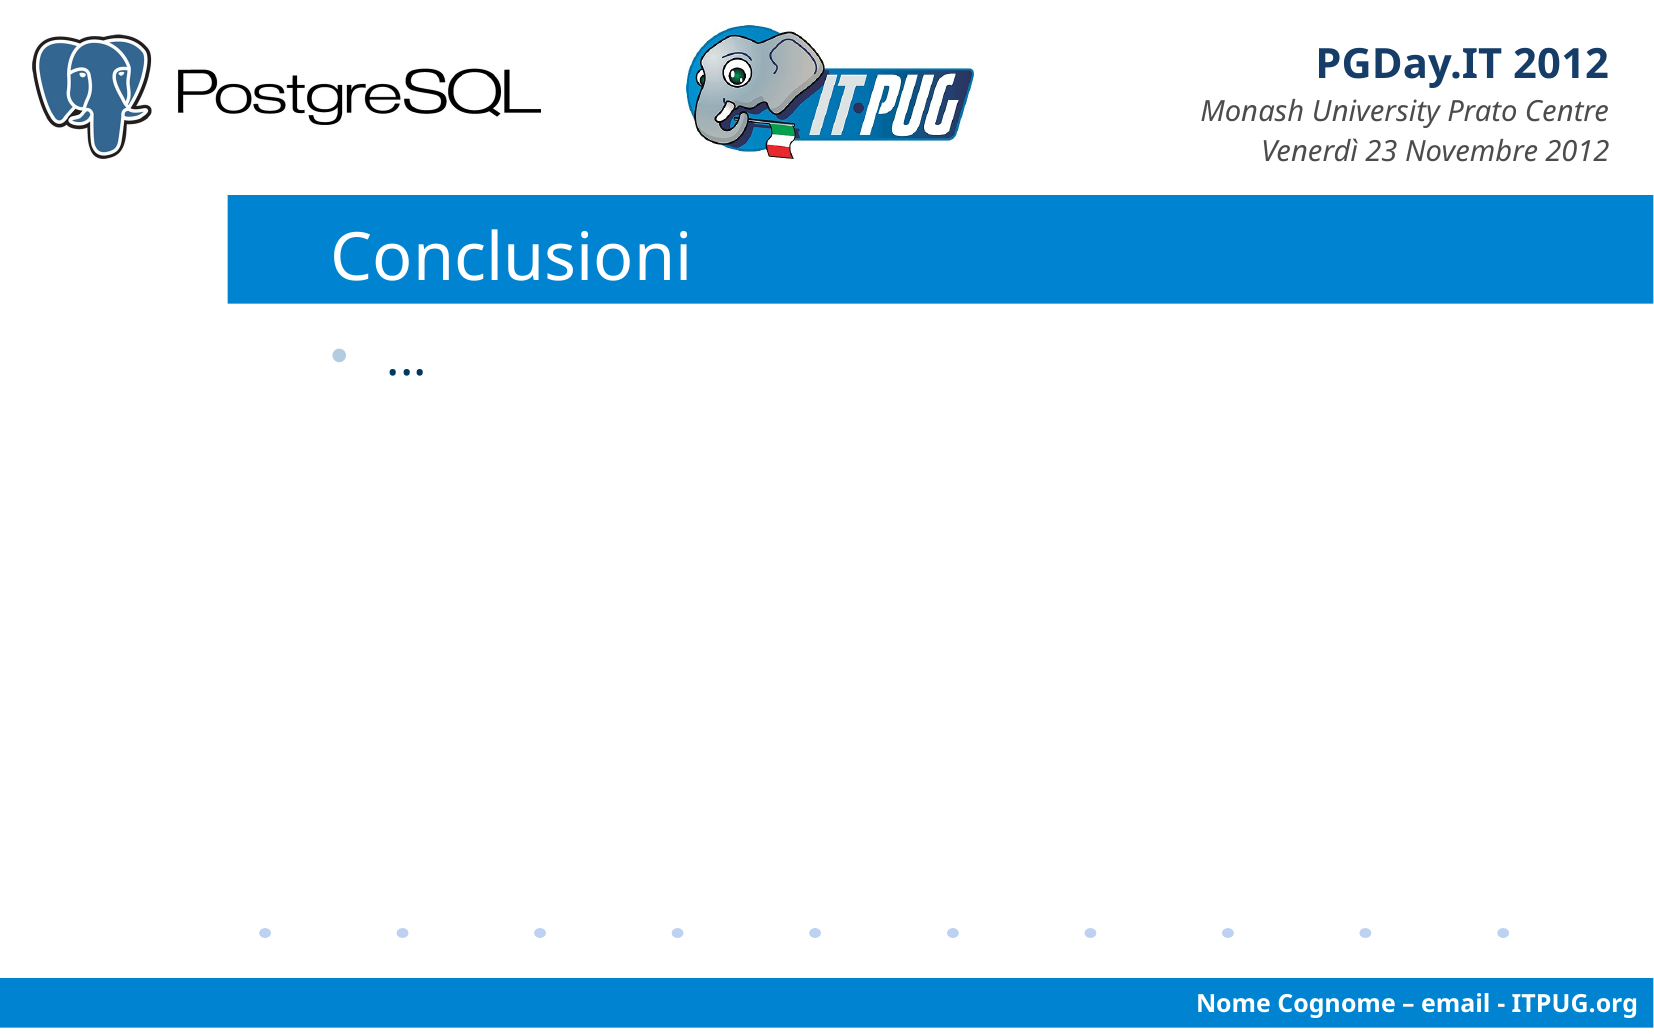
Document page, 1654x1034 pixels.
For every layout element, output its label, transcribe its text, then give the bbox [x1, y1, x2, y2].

picture [32, 34, 541, 159]
title Conclusioni [330, 206, 1654, 304]
picture [686, 25, 744, 83]
list ... [330, 321, 1626, 916]
picture [686, 25, 974, 159]
